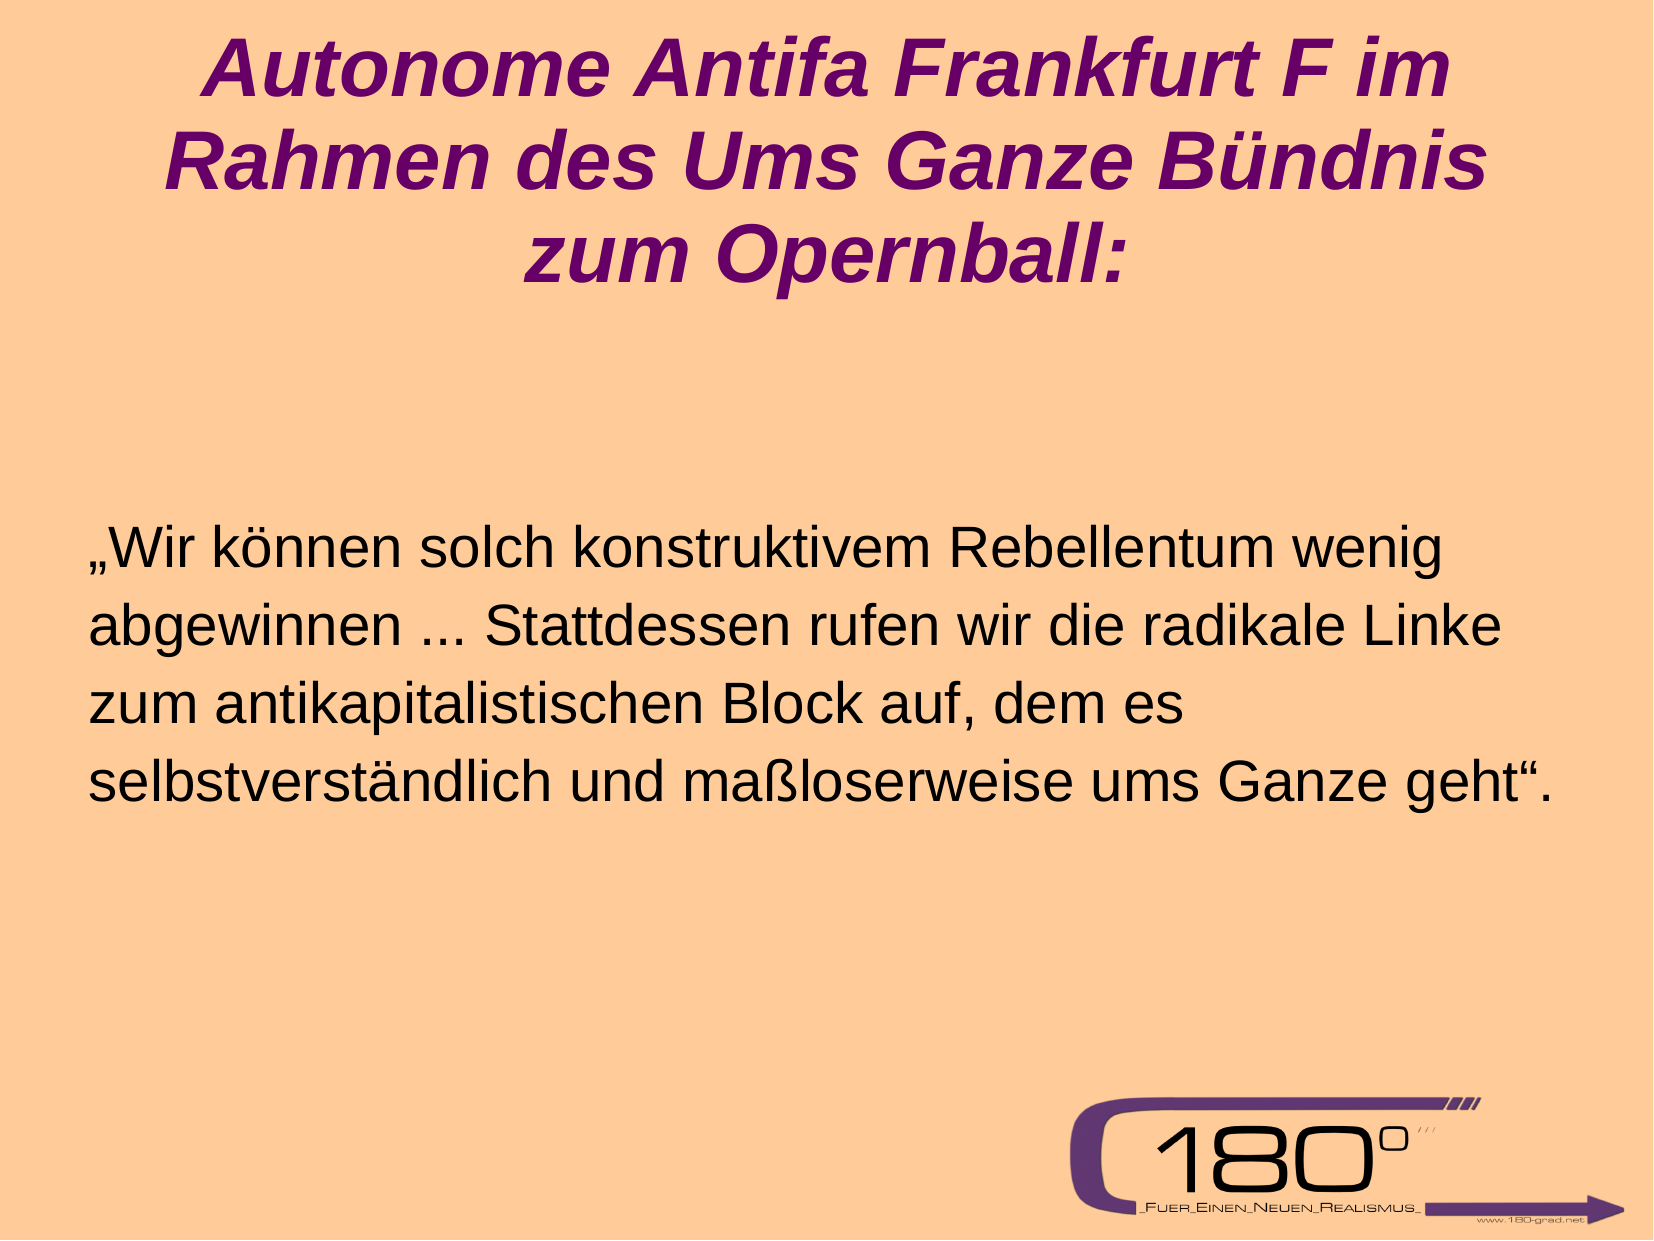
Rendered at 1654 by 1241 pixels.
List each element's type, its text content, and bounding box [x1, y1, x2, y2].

title Autonome Antifa Frankfurt F im Rahmen des Ums Ganze Bündnis zum Opernball: [121, 0, 1534, 322]
text_box „Wir können solch konstruktivem Rebellentum wenig abgewinnen ... Stattdessen rufen wir die radikale Linke zum antikapitalistischen Block auf, dem es selbstverständlich und maßloserweise ums Ganze geht“. [88, 501, 1625, 886]
picture [1068, 1092, 1625, 1228]
